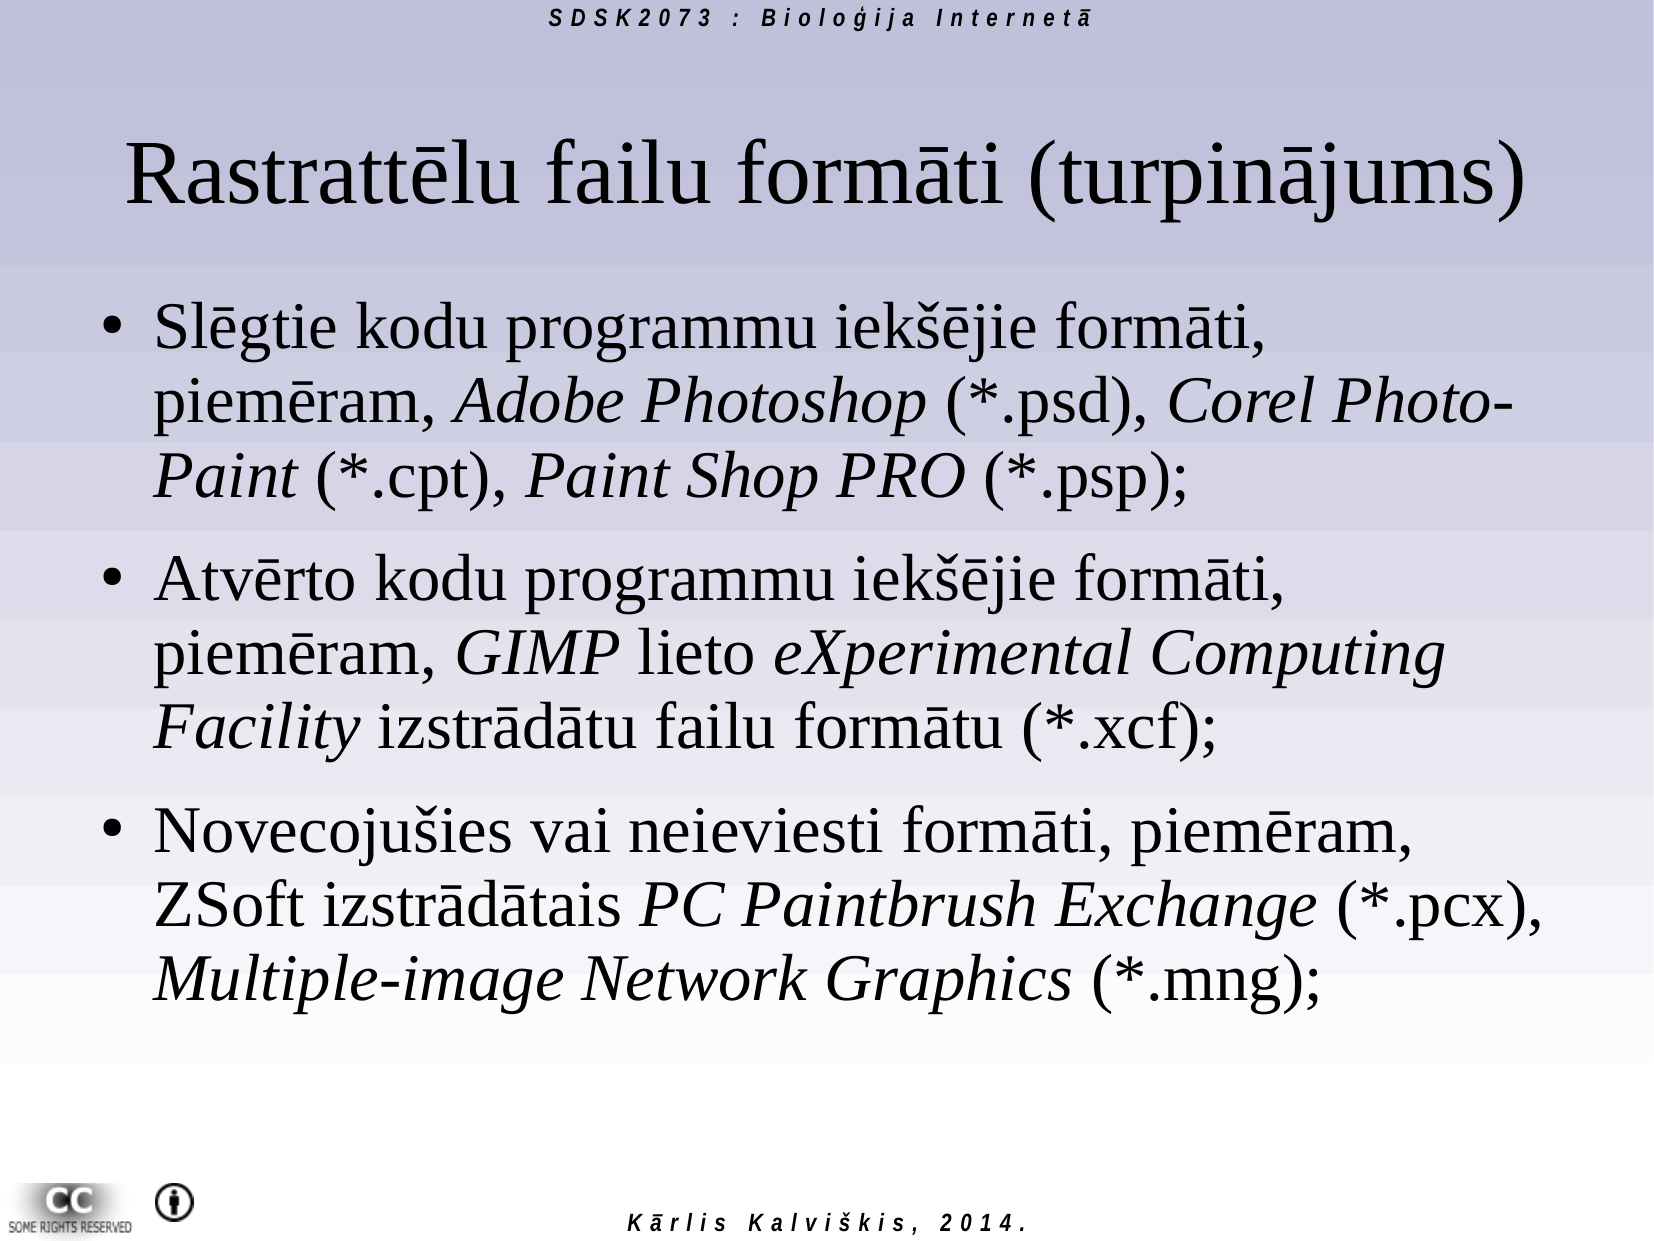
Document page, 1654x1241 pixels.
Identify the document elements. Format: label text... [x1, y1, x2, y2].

title Rastrattēlu failu formāti (turpinājums) [29, 49, 1625, 296]
picture [0, 0, 1654, 1241]
list Slēgtie kodu programmu iekšējie formāti, piemēram, Adobe Photoshop (*.psd), Corel Photo-Paint (*.cpt), Paint Shop PRO (*.psp); Atvērto kodu programmu iekšējie formāti, piemēram, GIMP lieto eXperimental Computing Facility izstrādātu failu formātu (*.xcf); Novecojušies vai neieviesti formāti, piemēram, ZSoft izstrādātais PC Paintbrush Exchange (*.pcx), Multiple-image Network Graphics (*.mng); [82, 289, 1571, 1119]
